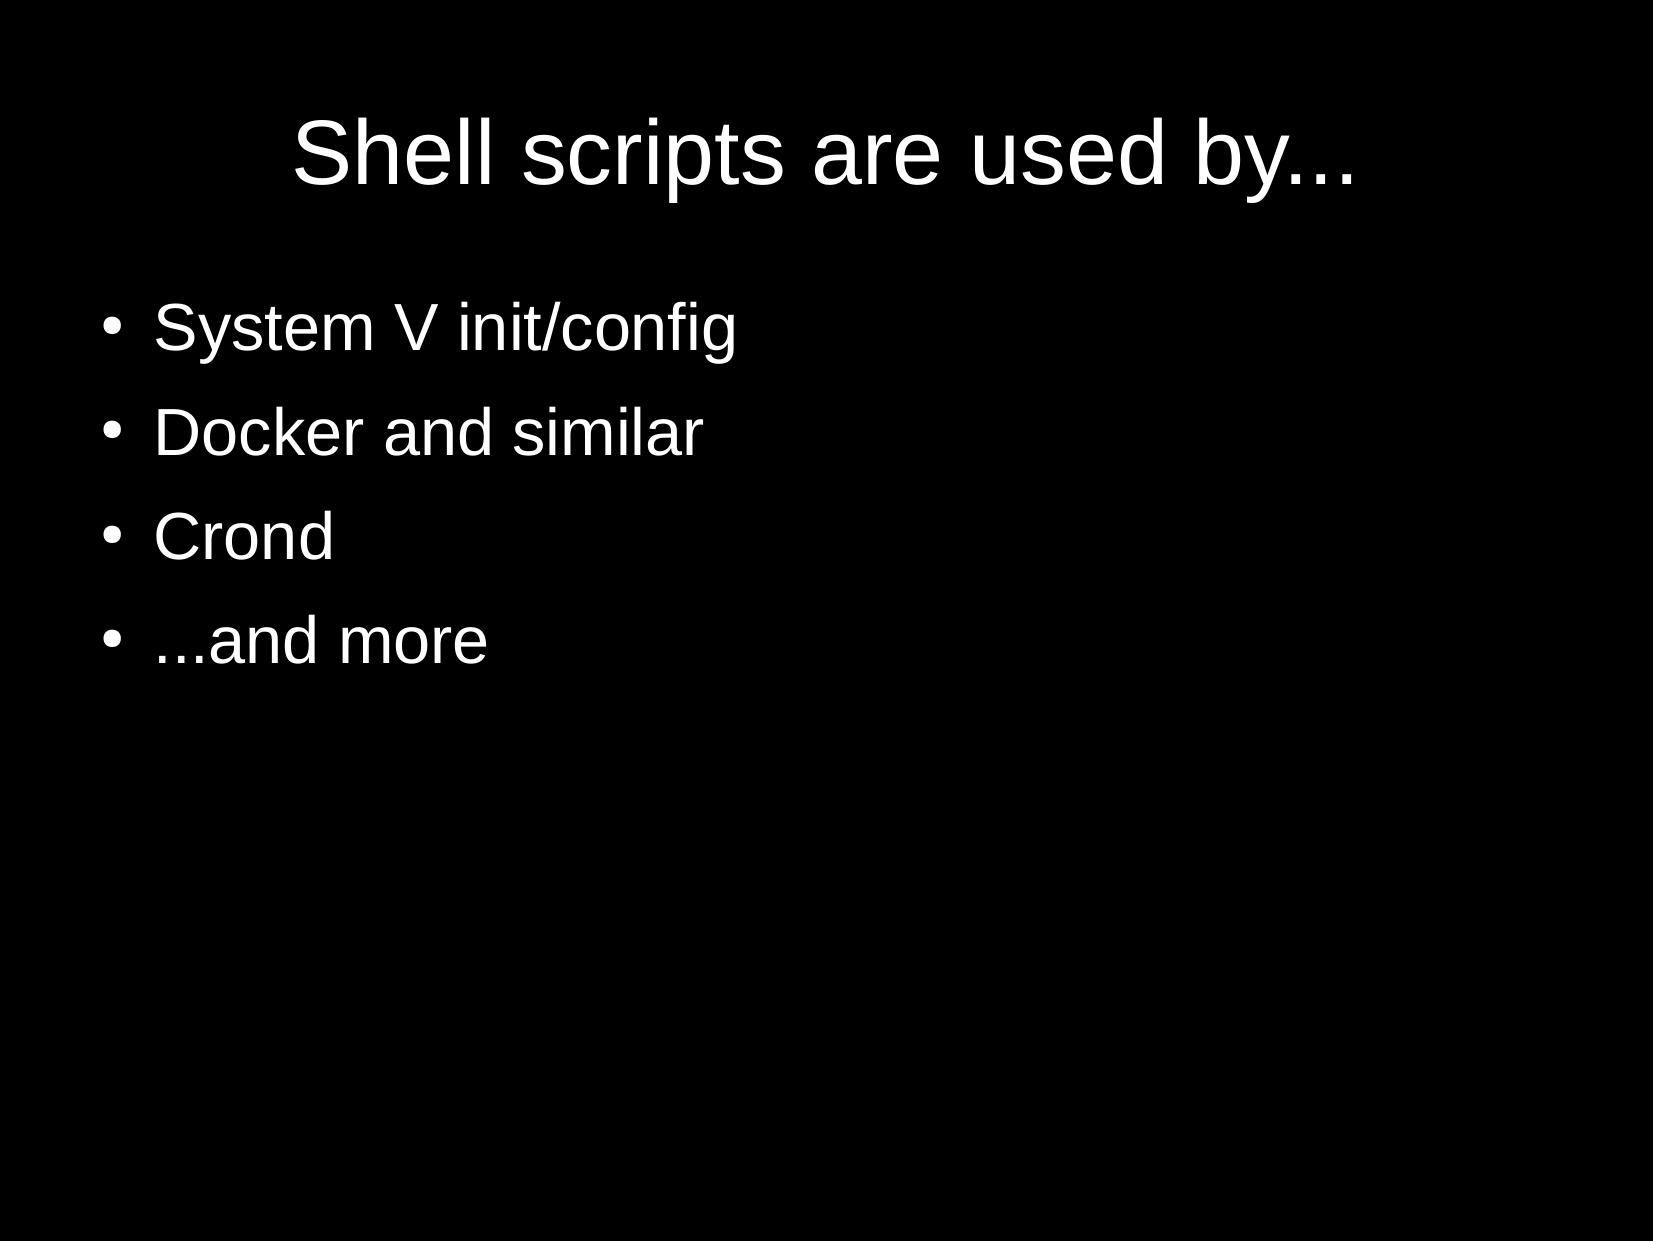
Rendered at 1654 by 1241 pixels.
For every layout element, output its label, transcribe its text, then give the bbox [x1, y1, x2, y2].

title Shell scripts are used by... [82, 49, 1571, 257]
list System V init/config Docker and similar Crond ...and more [82, 290, 1538, 1010]
